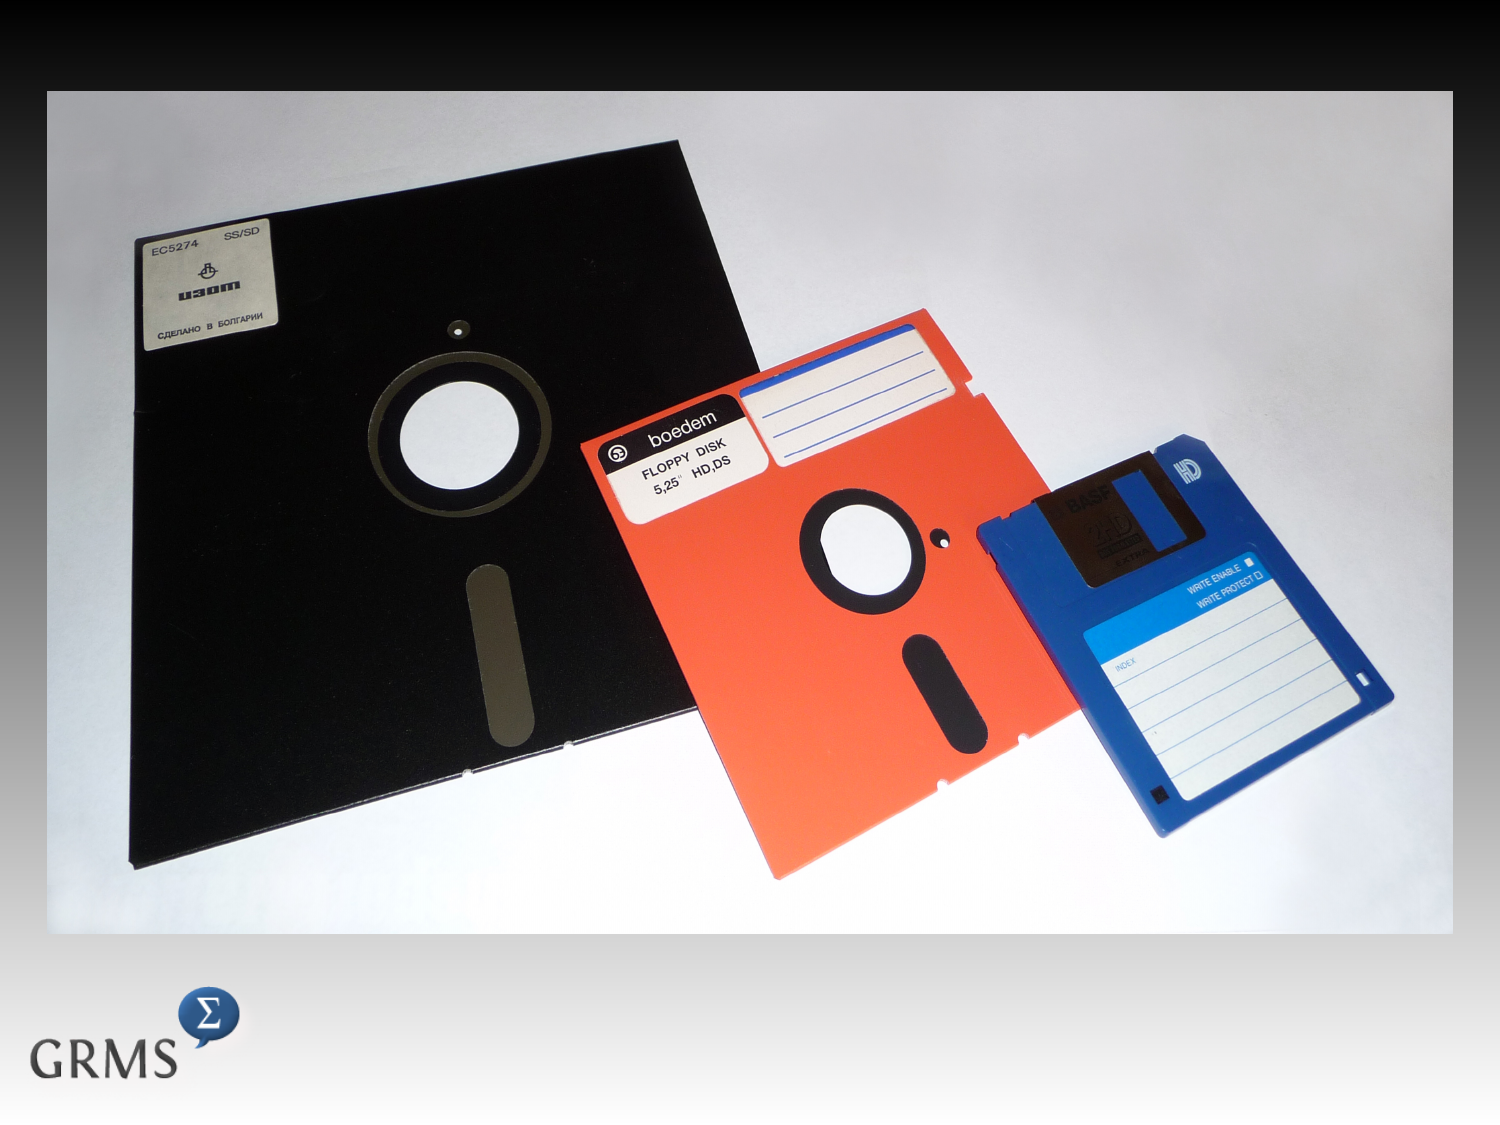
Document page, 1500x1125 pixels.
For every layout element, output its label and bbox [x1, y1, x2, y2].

picture [47, 91, 1453, 934]
picture [16, 974, 267, 1107]
